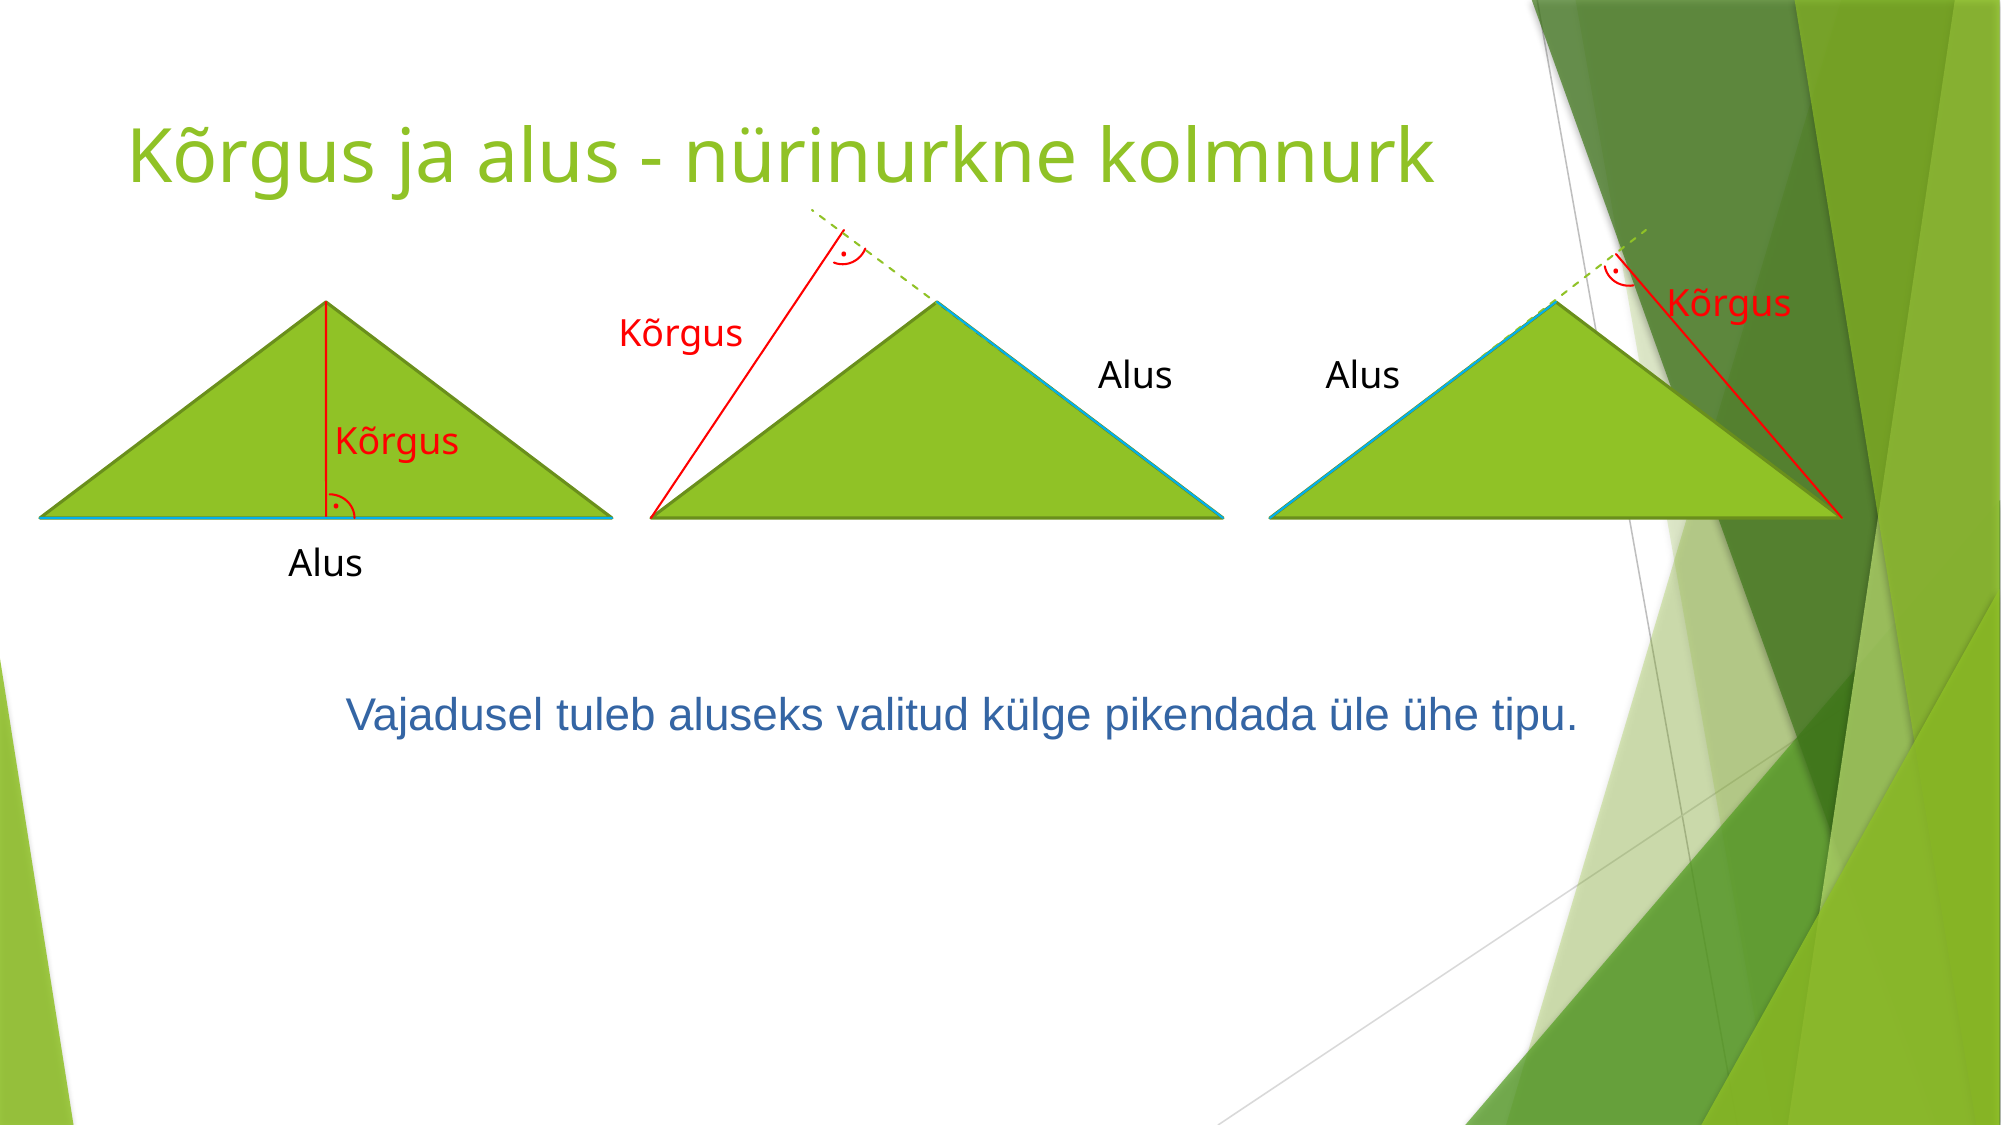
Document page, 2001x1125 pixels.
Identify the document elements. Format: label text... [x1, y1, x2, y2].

text_box [328, 303, 468, 409]
text_box [653, 303, 1219, 518]
text_box Alus [1310, 343, 1416, 404]
title Kõrgus ja alus - nürinurkne kolmnurk [111, 99, 1522, 317]
text_box Vajadusel tuleb aluseks valitud külge pikendada üle ühe tipu. [330, 681, 1595, 748]
text_box . [824, 211, 864, 271]
text_box Alus [1083, 343, 1188, 404]
text_box [1273, 302, 1839, 518]
text_box [42, 303, 324, 516]
text_box Kõrgus [319, 409, 475, 470]
text_box Kõrgus [603, 301, 759, 362]
text_box . [316, 463, 356, 524]
text_box . [1596, 229, 1636, 289]
text_box Kõrgus [1651, 271, 1807, 332]
text_box [356, 414, 610, 516]
text_box Alus [273, 531, 379, 592]
